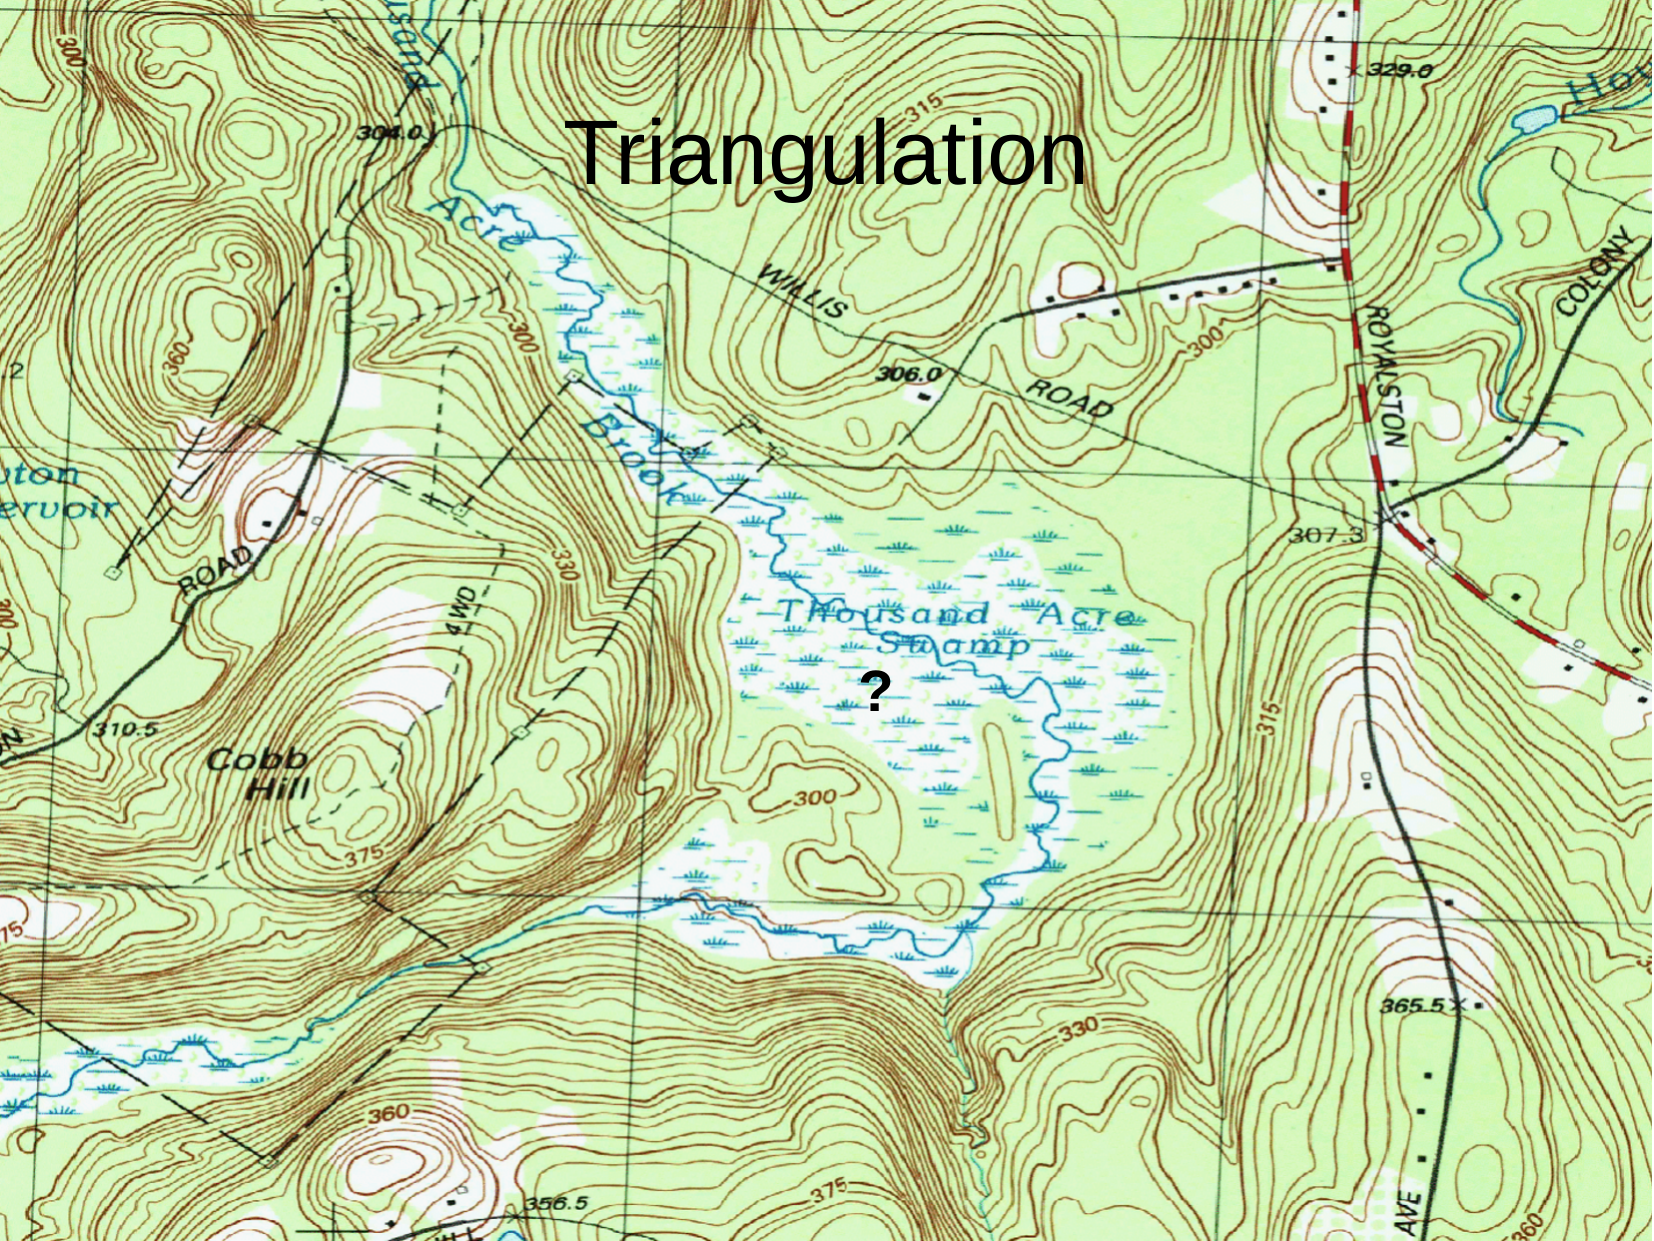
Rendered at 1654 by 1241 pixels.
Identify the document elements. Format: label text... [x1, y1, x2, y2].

title Triangulation [82, 49, 1571, 257]
picture [0, 0, 1652, 1241]
text_box ? [843, 651, 909, 731]
